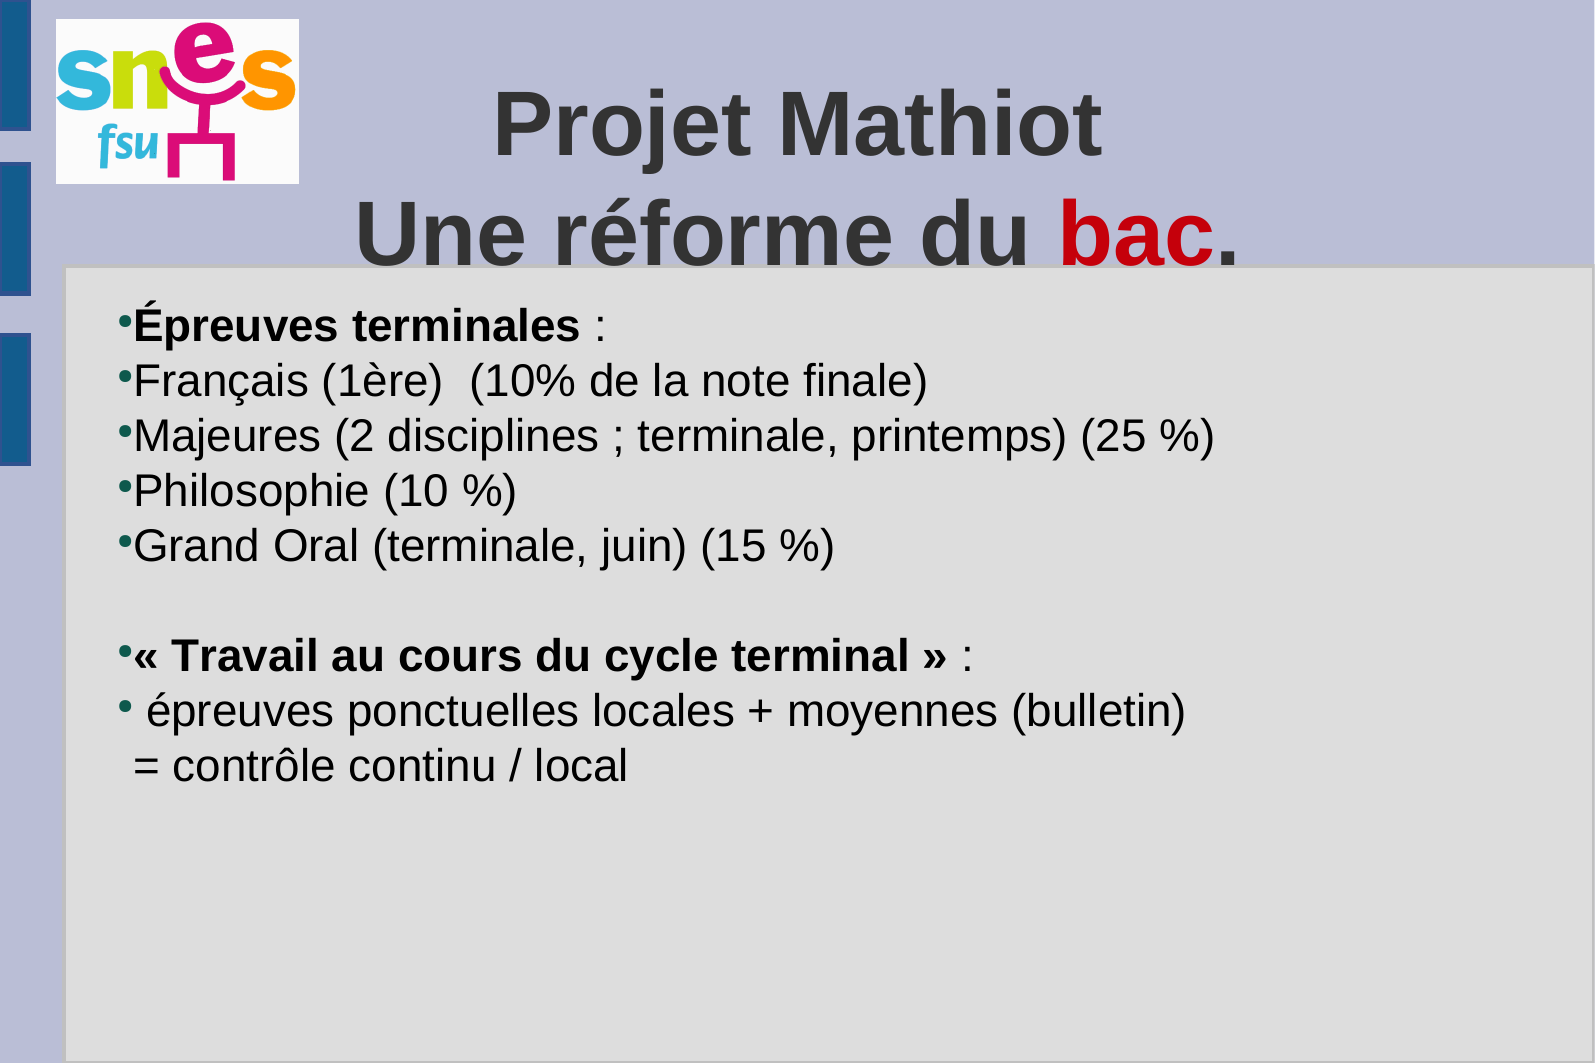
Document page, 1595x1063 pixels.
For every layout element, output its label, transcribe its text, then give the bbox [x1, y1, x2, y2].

title Projet Mathiot Une réforme du bac. [117, 64, 1479, 270]
picture [56, 19, 299, 184]
list Épreuves terminales : Français (1ère) (10% de la note finale) Majeures (2 disciplines ; terminale, printemps) (25 %) Philosophie (10 %) Grand Oral (terminale, juin) (15 %) « Travail au cours du cycle terminal » : épreuves ponctuelles locales + moyennes (bulletin) = contrôle continu / local [117, 295, 1479, 1061]
